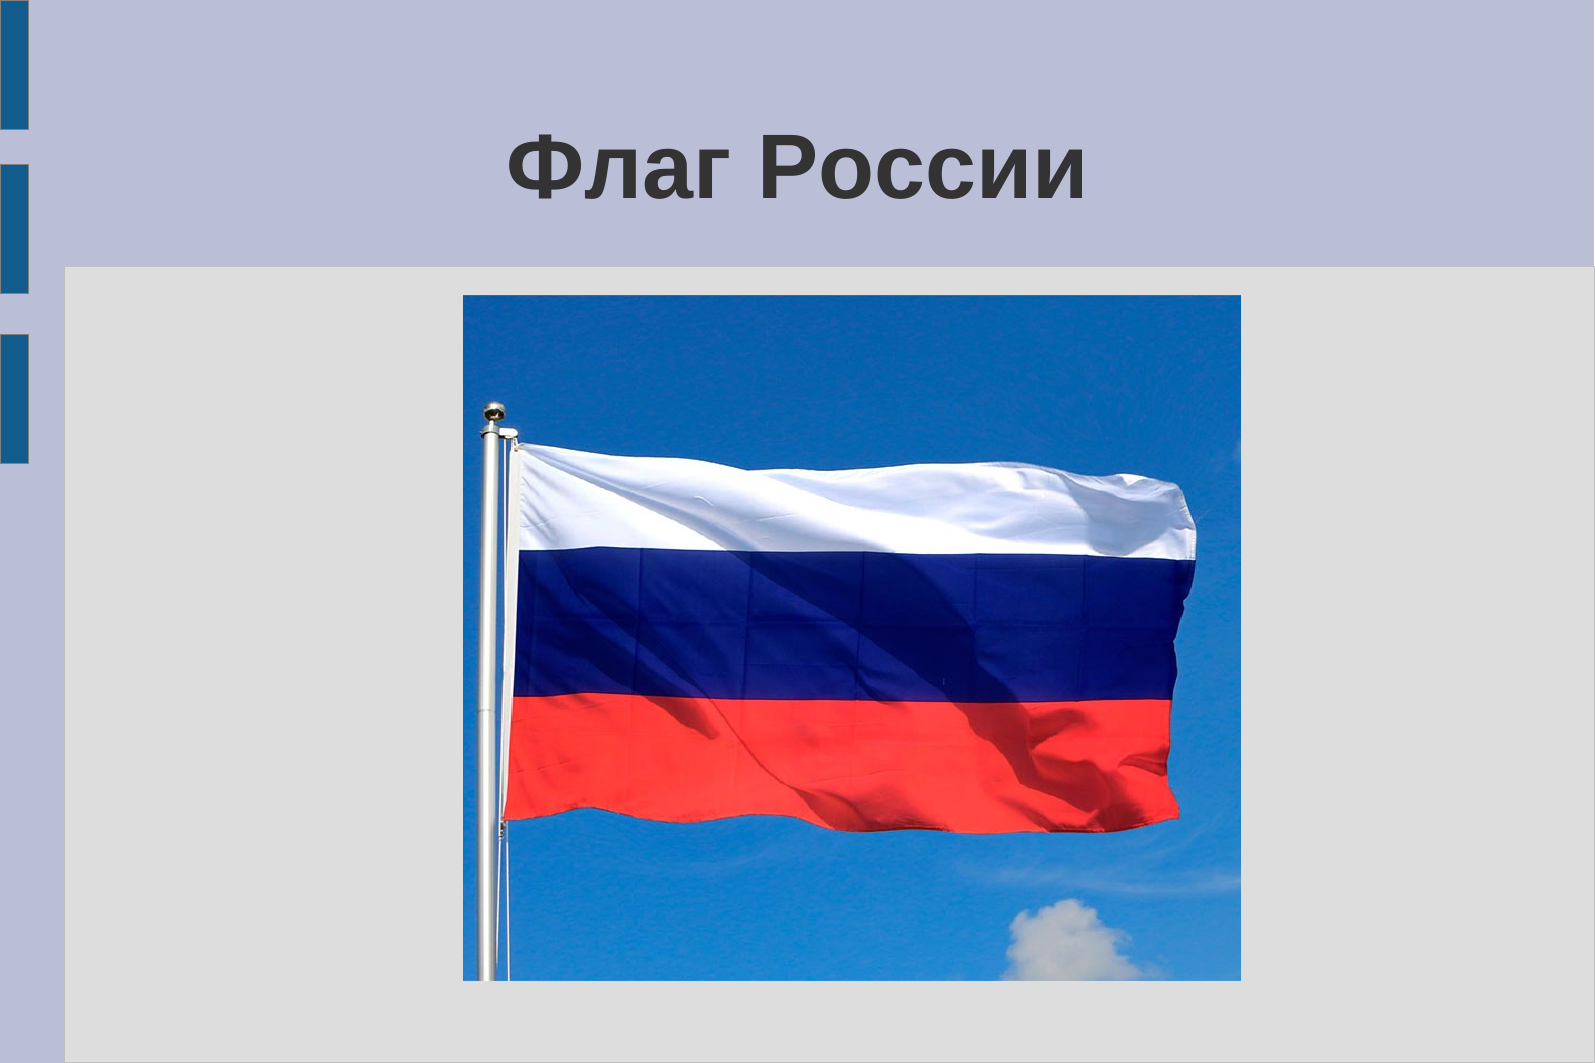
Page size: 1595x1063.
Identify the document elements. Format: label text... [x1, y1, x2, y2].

picture [463, 295, 1241, 981]
title Флаг России [117, 78, 1479, 256]
